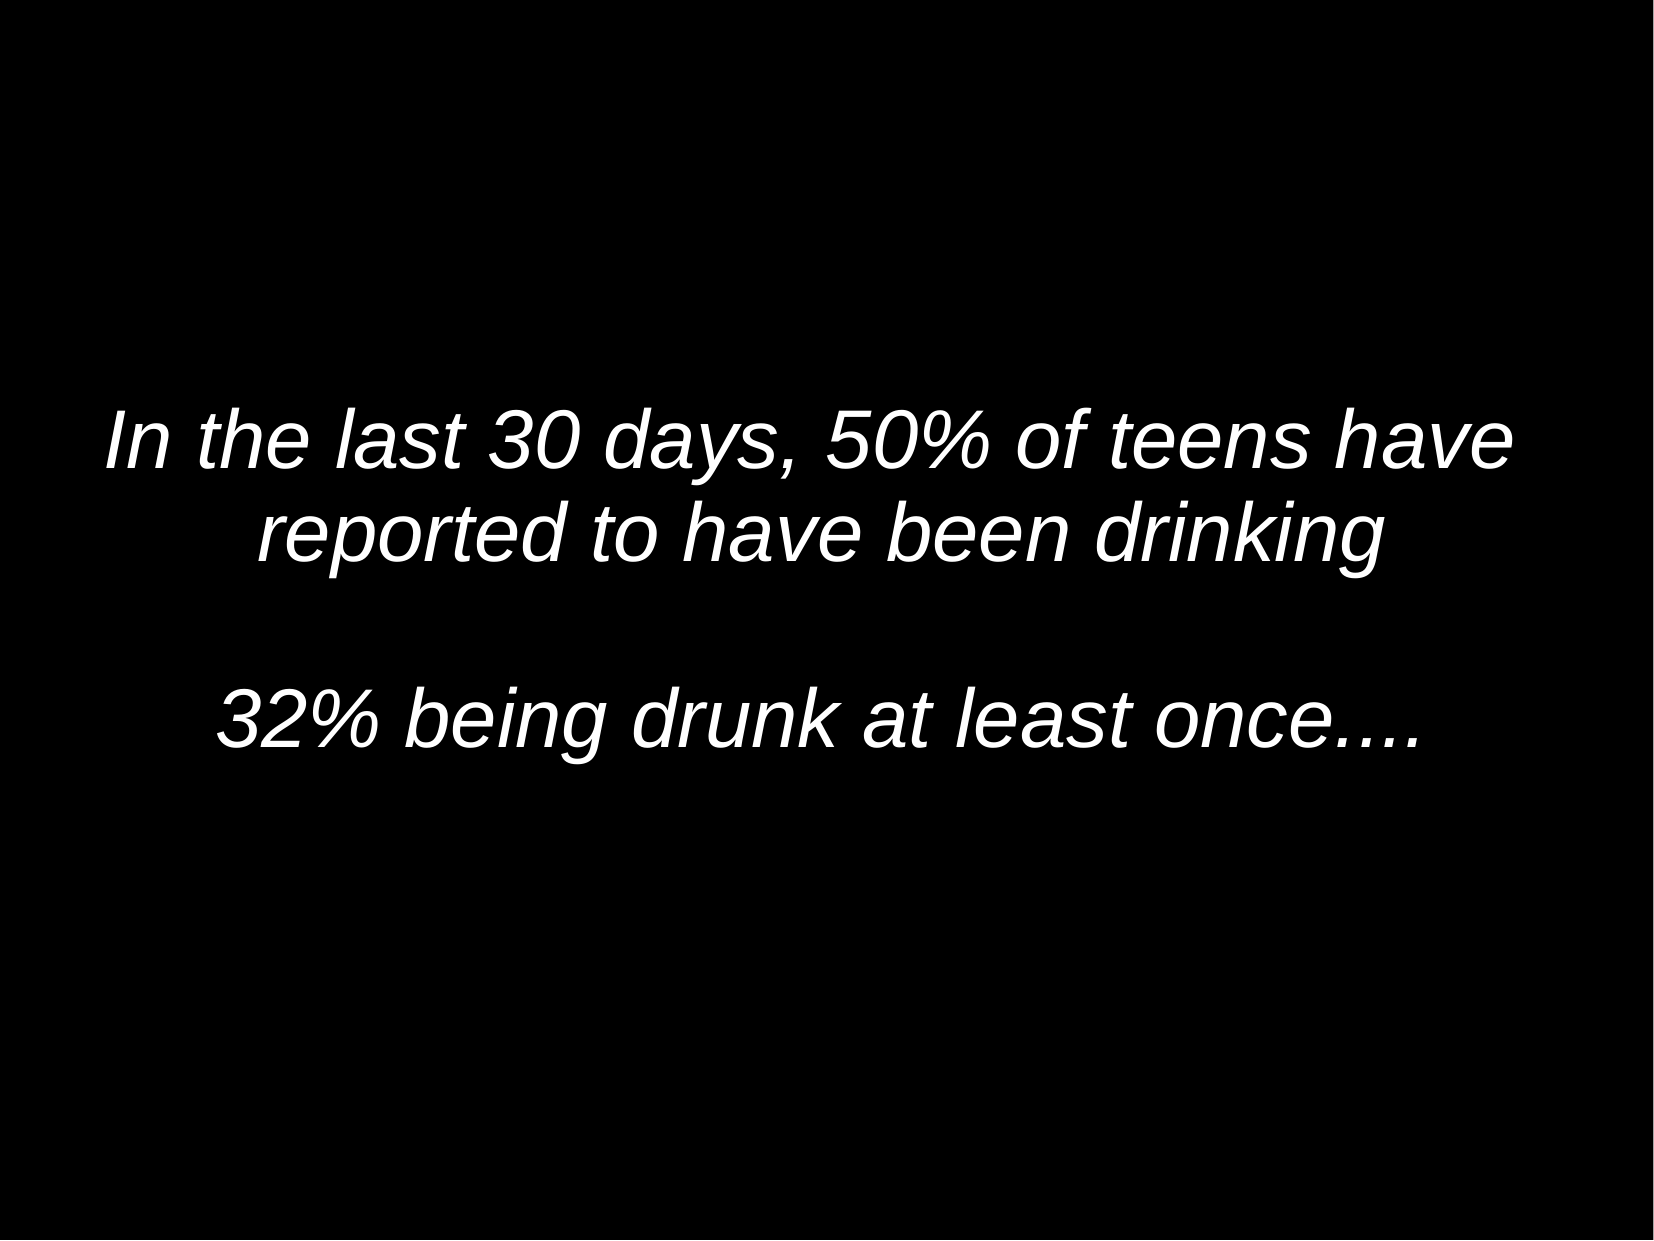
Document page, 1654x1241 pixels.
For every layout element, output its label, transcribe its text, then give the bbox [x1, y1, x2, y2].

subtitle In the last 30 days, 50% of teens have reported to have been drinking 32% being drunk at least once.... [77, 0, 1567, 1241]
